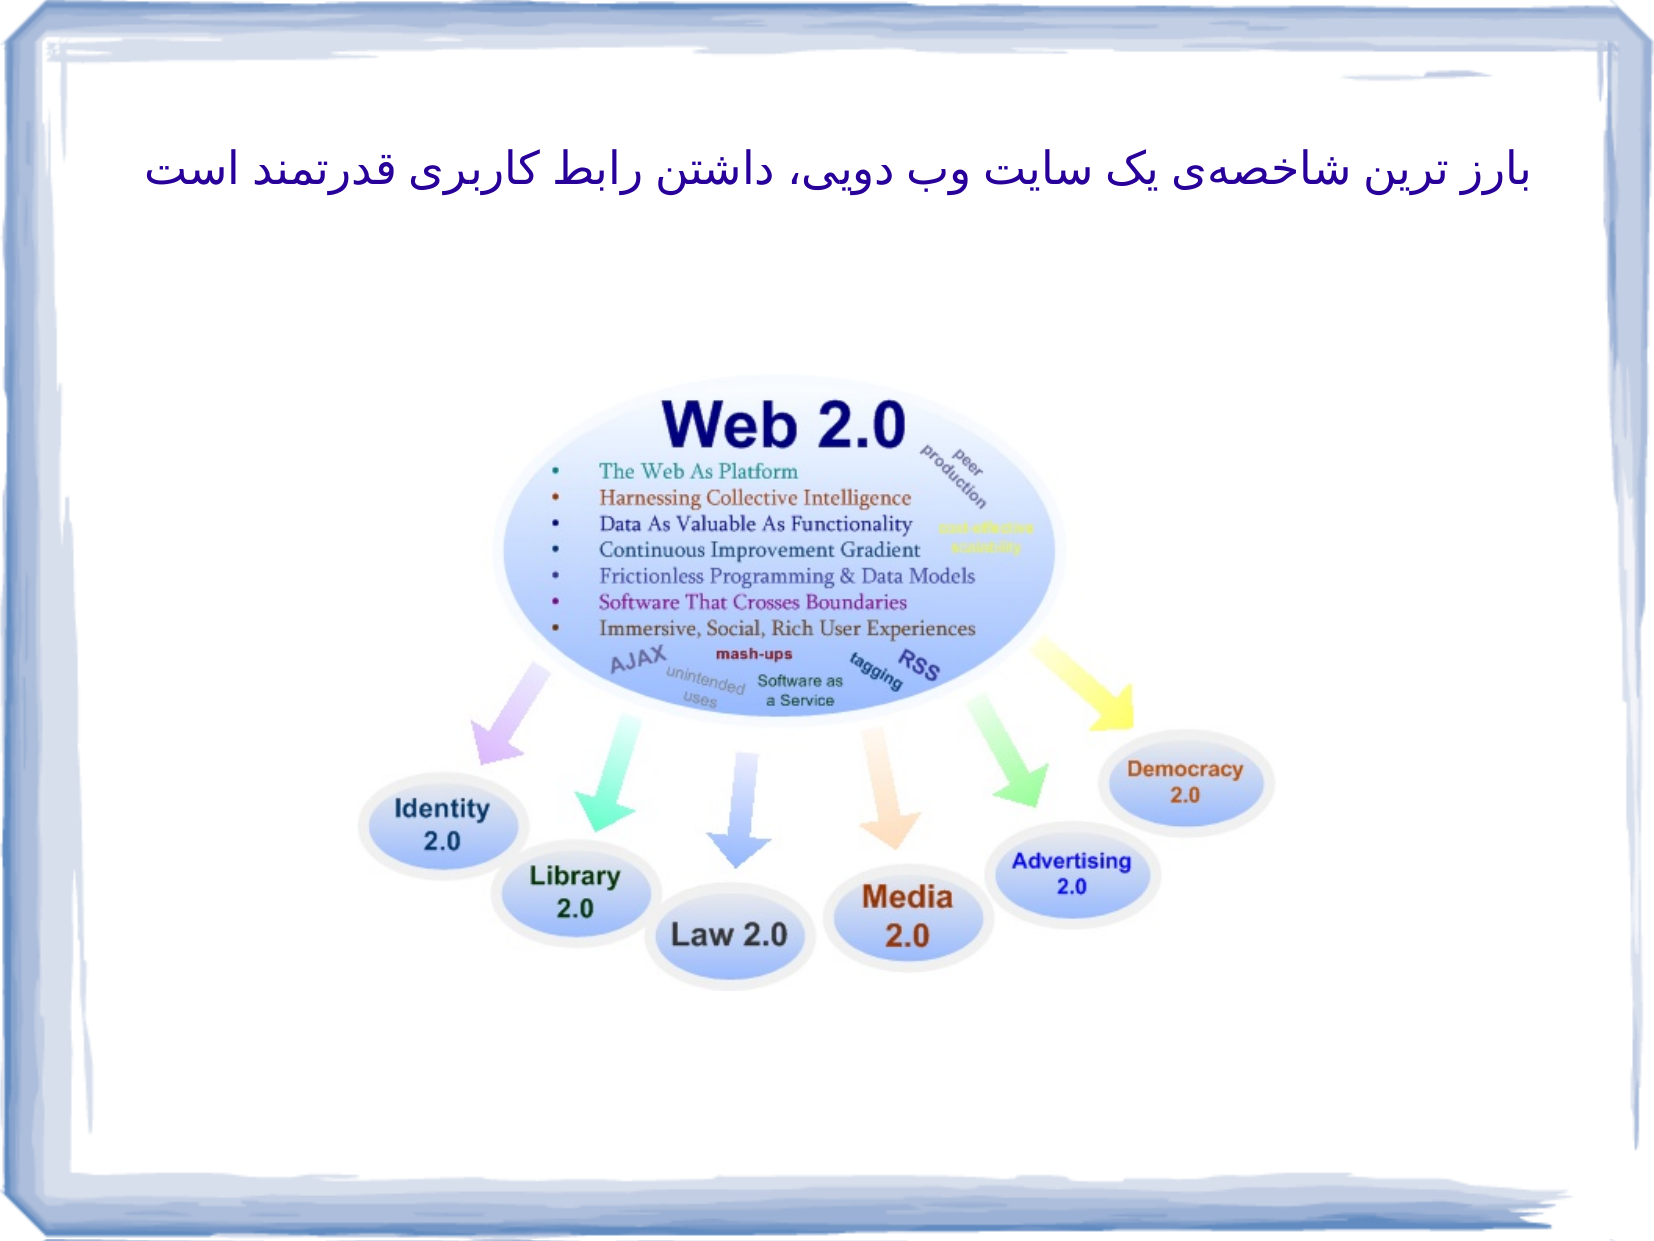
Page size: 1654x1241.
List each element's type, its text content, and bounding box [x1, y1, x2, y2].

title بارز ترین شاخصه‌ی یک سایت وب دویی، داشتن رابط کاربری قدرتمند است [82, 75, 1571, 250]
picture [0, 0, 1654, 1241]
chart [118, 324, 1571, 1144]
